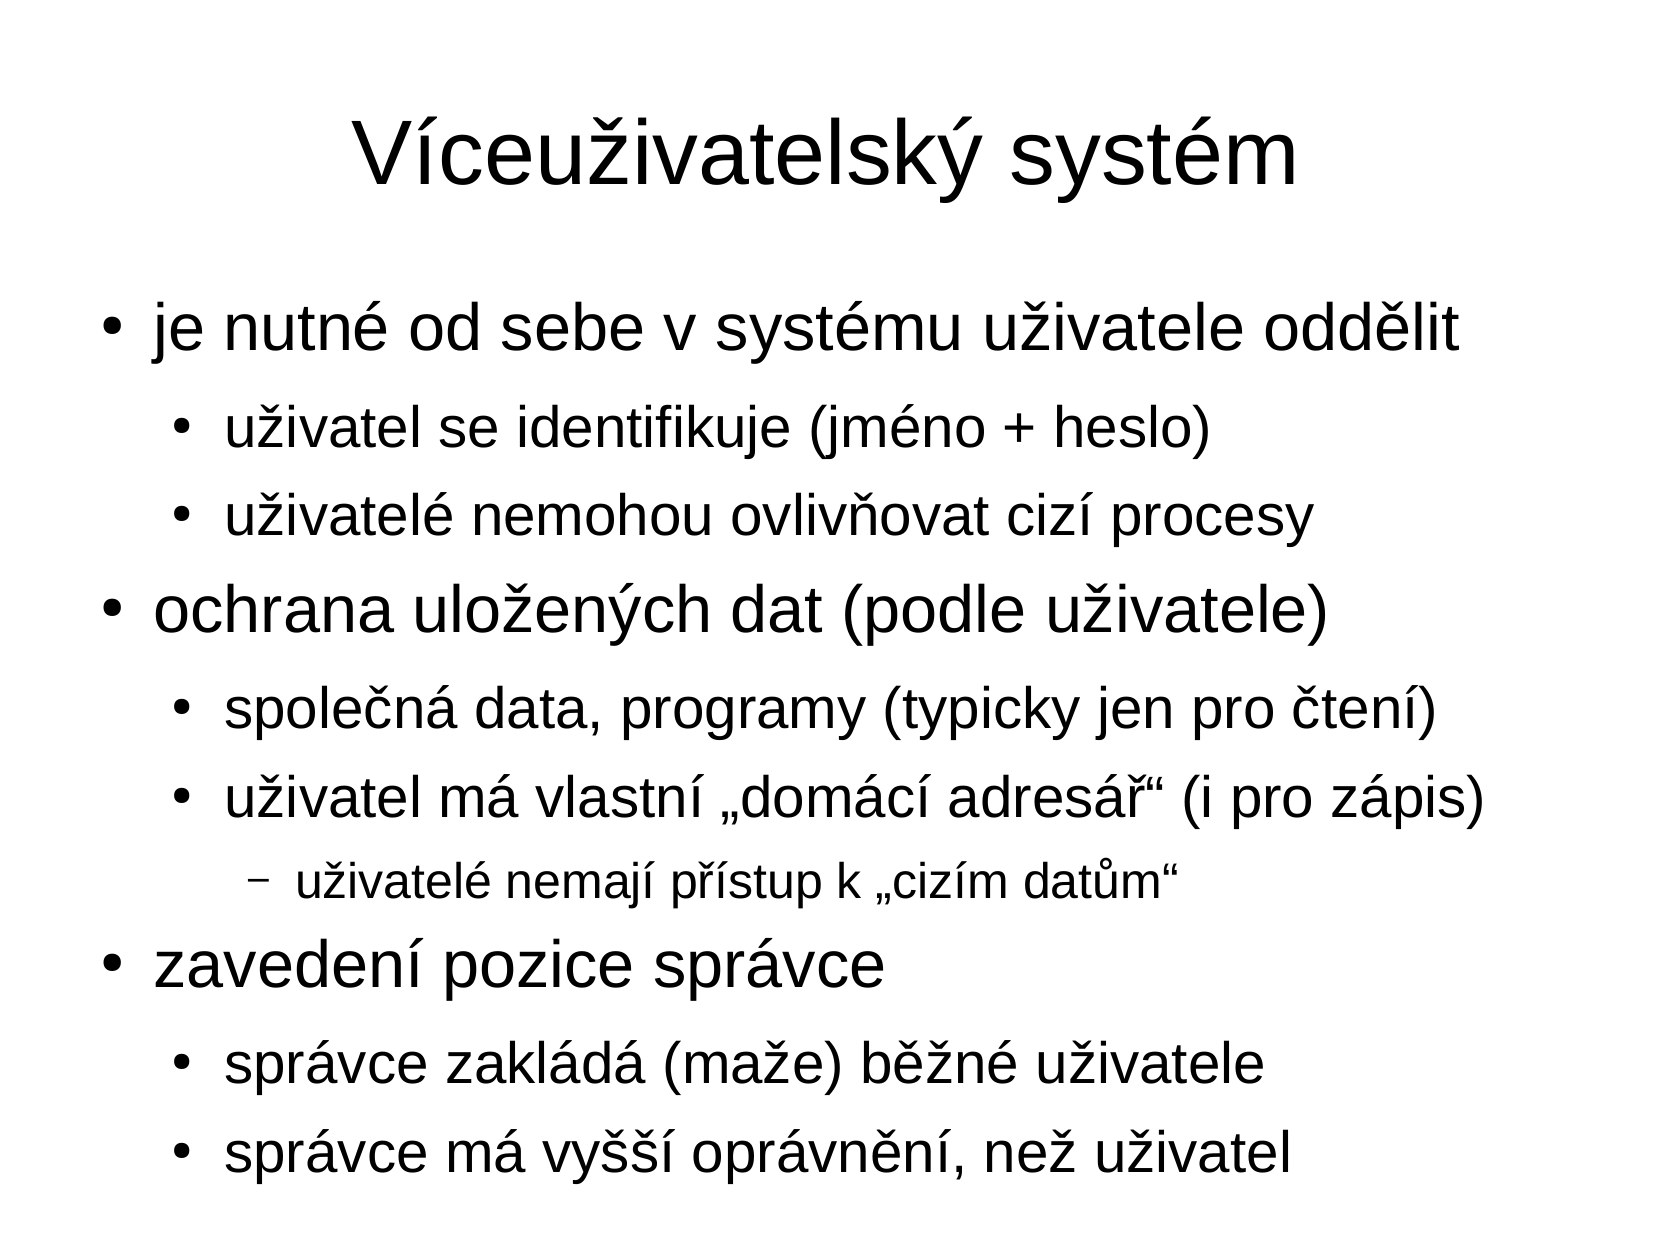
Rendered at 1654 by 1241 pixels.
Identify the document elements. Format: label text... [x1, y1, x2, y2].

title Víceuživatelský systém [82, 49, 1571, 257]
list je nutné od sebe v systému uživatele oddělit uživatel se identifikuje (jméno + heslo) uživatelé nemohou ovlivňovat cizí procesy ochrana uložených dat (podle uživatele) společná data, programy (typicky jen pro čtení) uživatel má vlastní „domácí adresář“ (i pro zápis) uživatelé nemají přístup k „cizím datům“ zavedení pozice správce správce zakládá (maže) běžné uživatele správce má vyšší oprávnění, než uživatel [82, 290, 1571, 1185]
